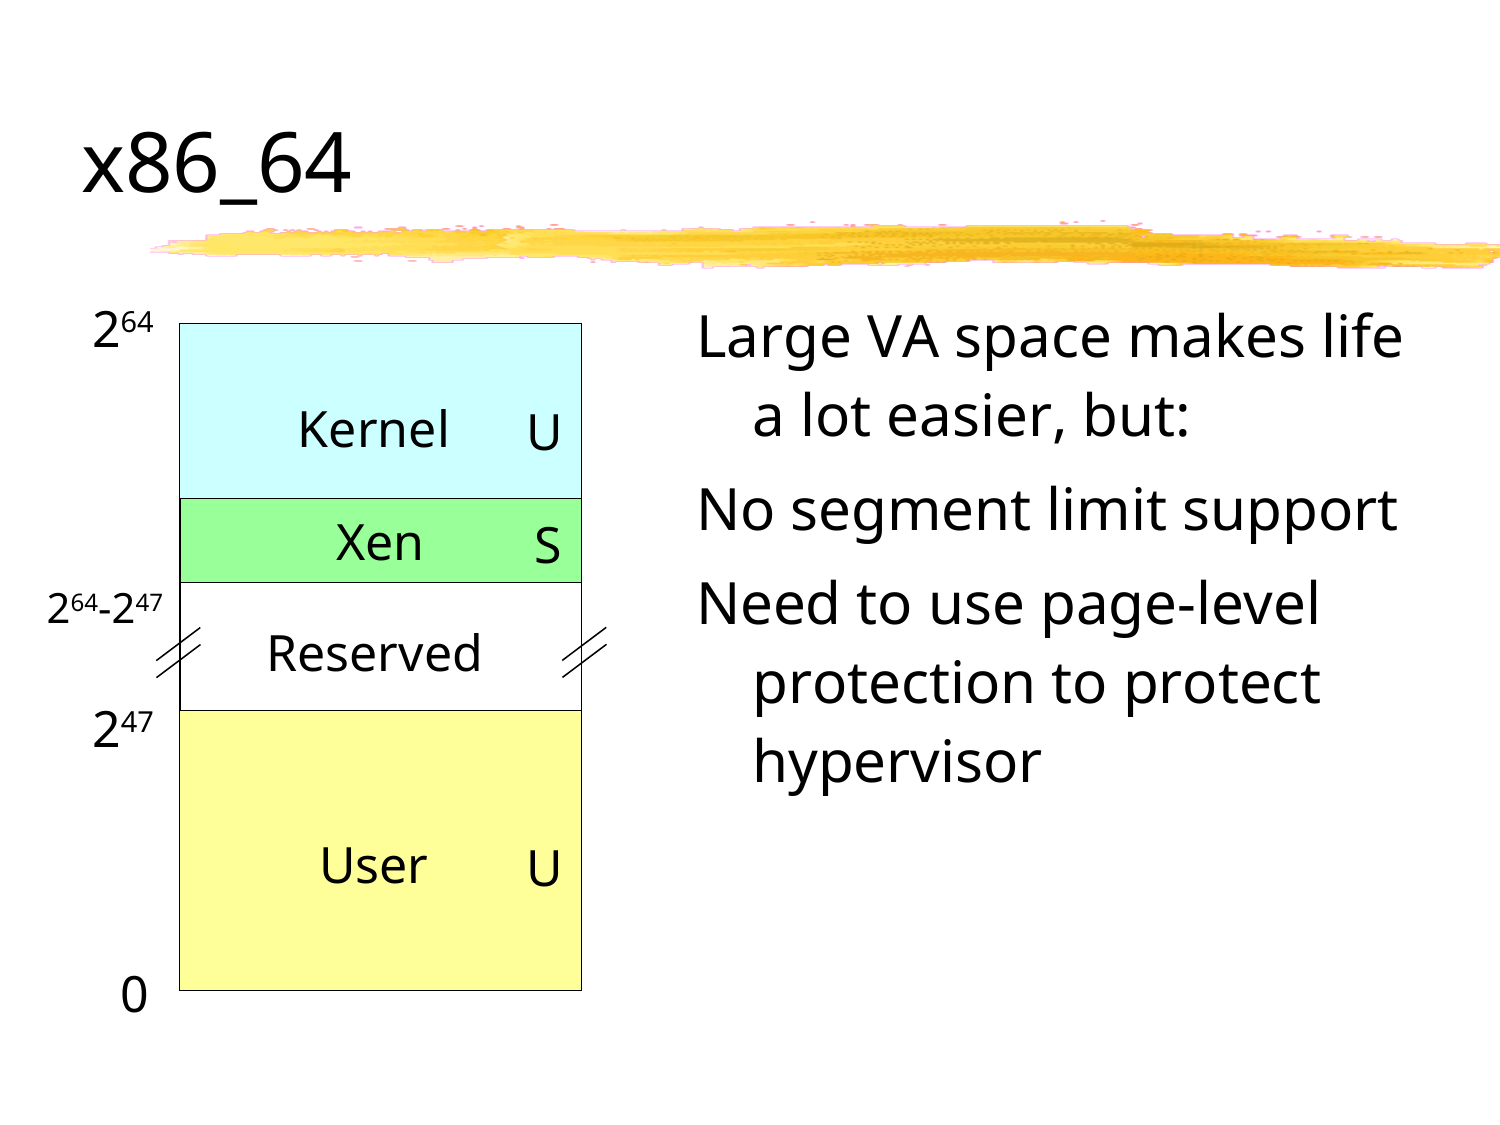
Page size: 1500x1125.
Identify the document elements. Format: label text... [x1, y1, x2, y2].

text_box U [511, 388, 578, 473]
text_box [179, 323, 582, 498]
text_box [179, 582, 582, 991]
text_box 0 [105, 951, 165, 1036]
text_box 264 [77, 285, 169, 370]
text_box Xen [179, 498, 582, 582]
text_box U [511, 824, 578, 909]
list Large VA space makes life a lot easier, but: No segment limit support Need to use page-level protection to protect hypervisor [681, 287, 1448, 1075]
text_box Kernel [283, 386, 466, 471]
text_box 264-247 [31, 571, 179, 645]
text_box 247 [77, 686, 169, 770]
text_box User [304, 822, 444, 906]
picture [150, 215, 1500, 279]
title x86_64 [66, 37, 1342, 225]
text_box S [519, 502, 577, 582]
text_box Reserved [251, 609, 499, 694]
